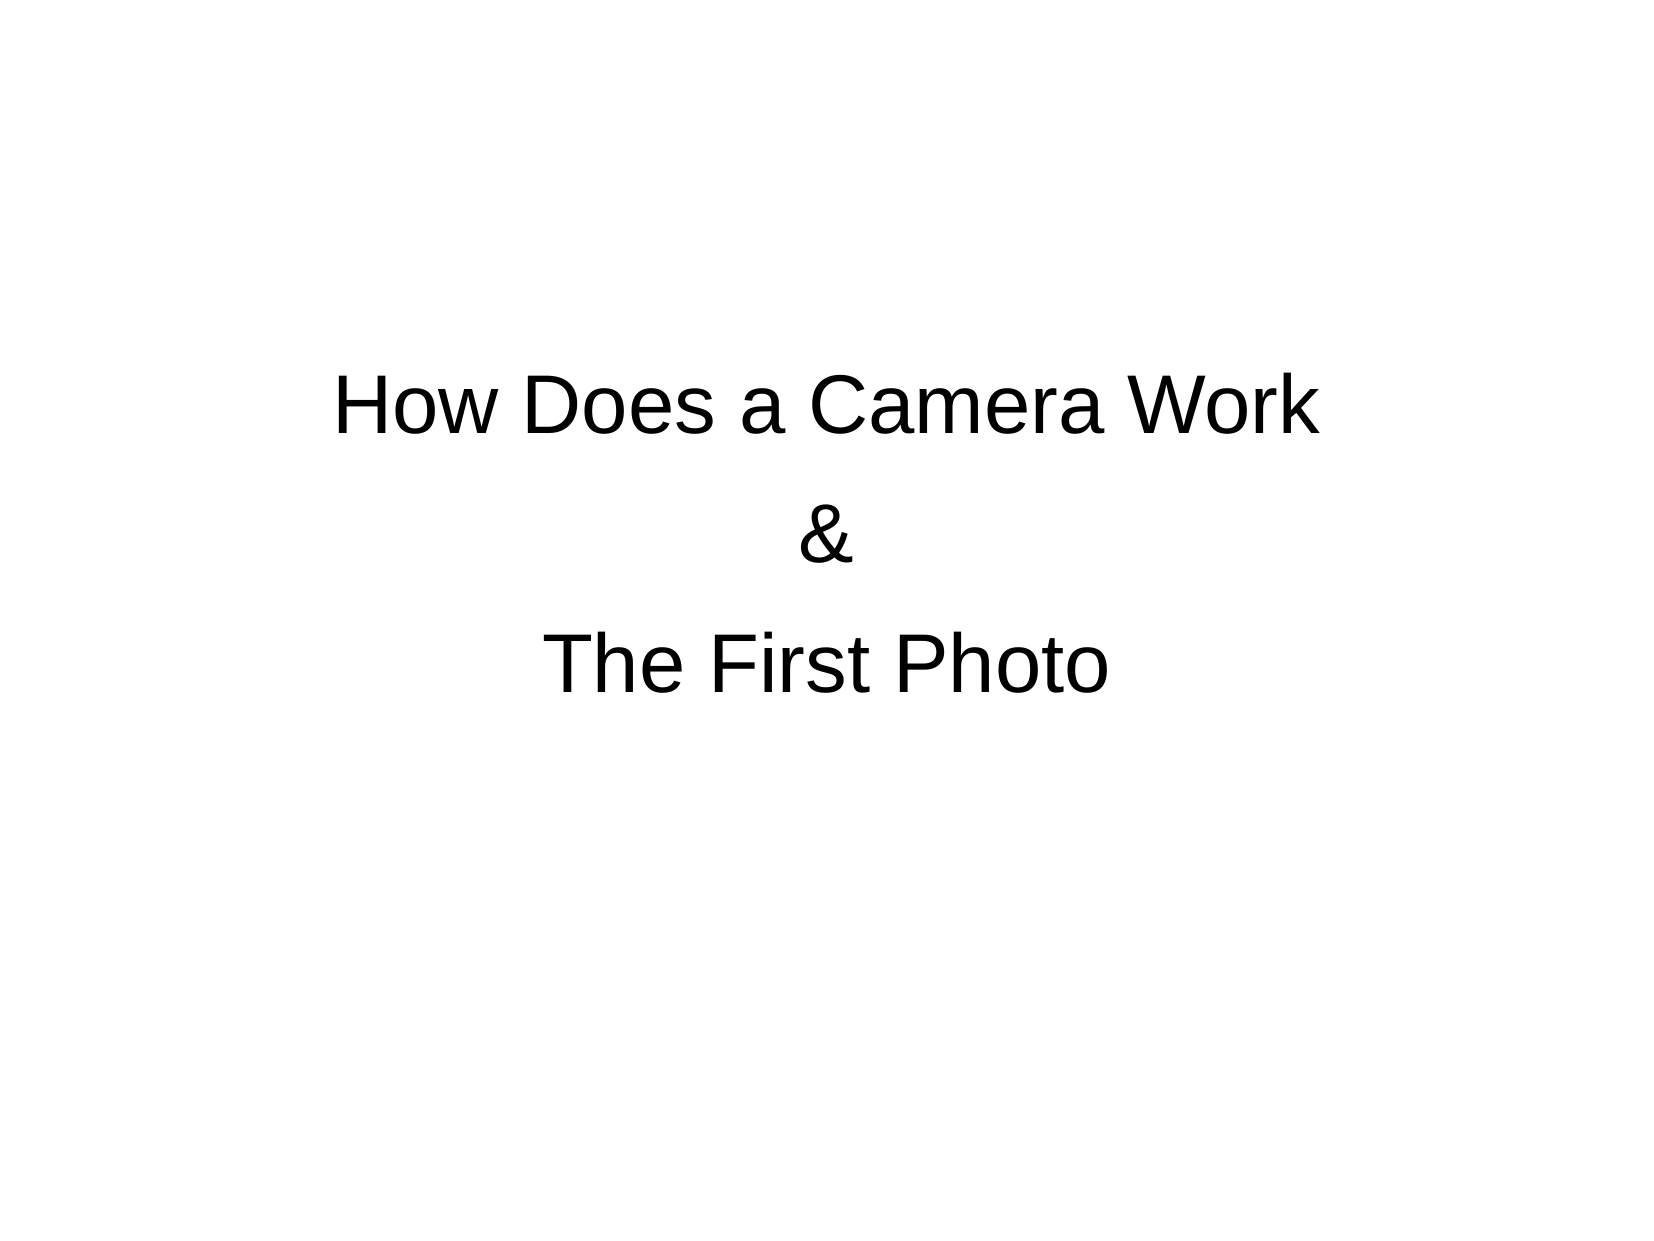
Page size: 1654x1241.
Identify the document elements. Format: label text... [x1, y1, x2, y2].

subtitle How Does a Camera Work & The First Photo [82, 49, 1571, 1010]
